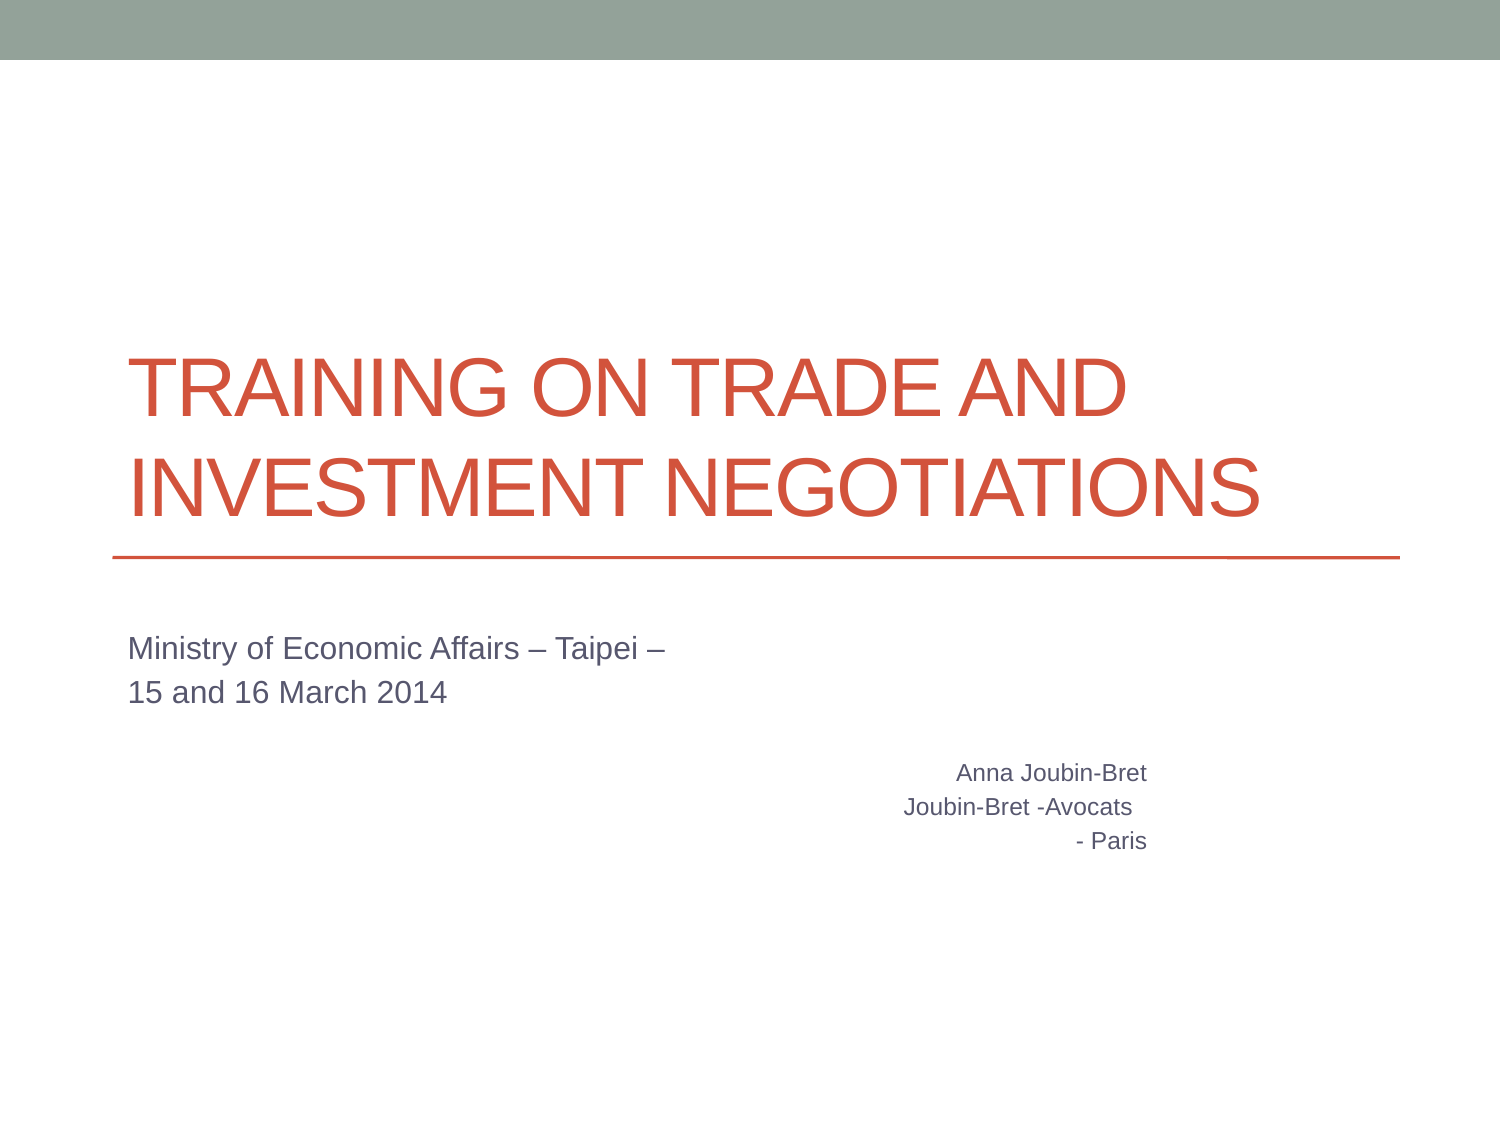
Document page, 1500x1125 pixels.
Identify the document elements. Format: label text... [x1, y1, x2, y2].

subtitle Ministry of Economic Affairs – Taipei – 15 and 16 March 2014 Anna Joubin-Bret Joubin-Bret -Avocats - Paris [112, 575, 1163, 863]
title Training on Trade and Investment Negotiations [112, 224, 1400, 542]
